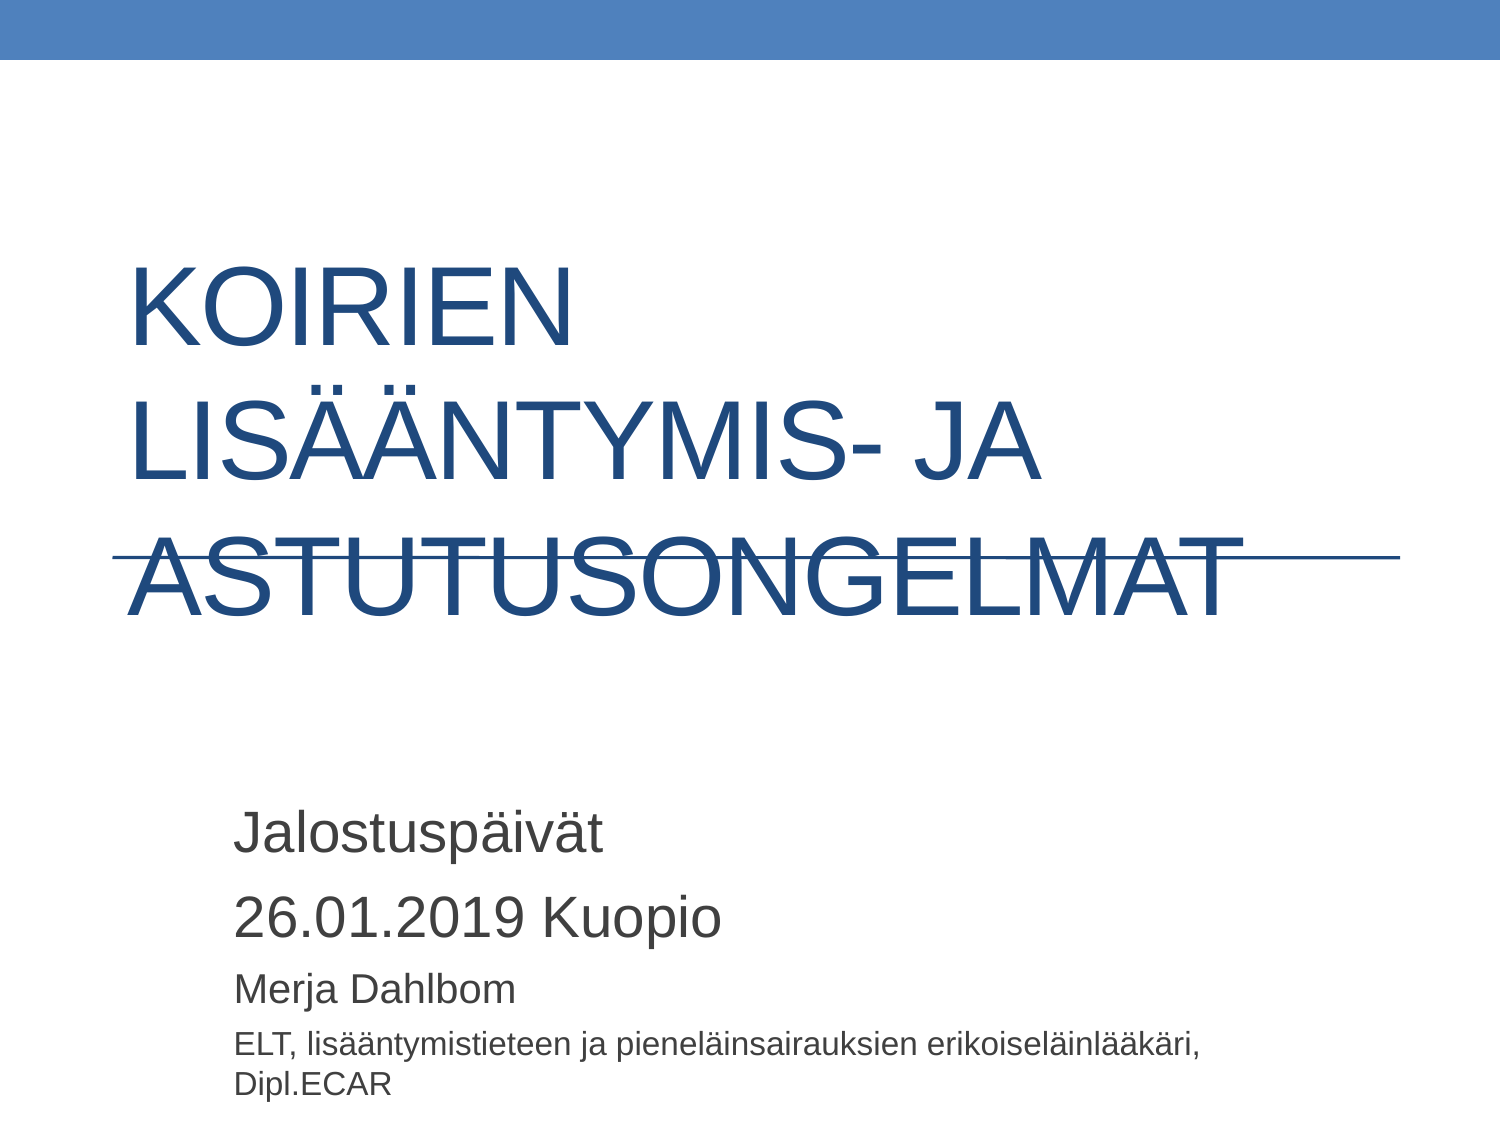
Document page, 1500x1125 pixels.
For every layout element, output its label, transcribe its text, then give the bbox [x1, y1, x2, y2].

subtitle Jalostuspäivät 26.01.2019 Kuopio Merja Dahlbom ELT, lisääntymistieteen ja pieneläinsairauksien erikoiseläinlääkäri, Dipl.ECAR [218, 786, 1269, 1075]
title Koirien lisääntymis- ja astutusongelmat [112, 224, 1401, 542]
